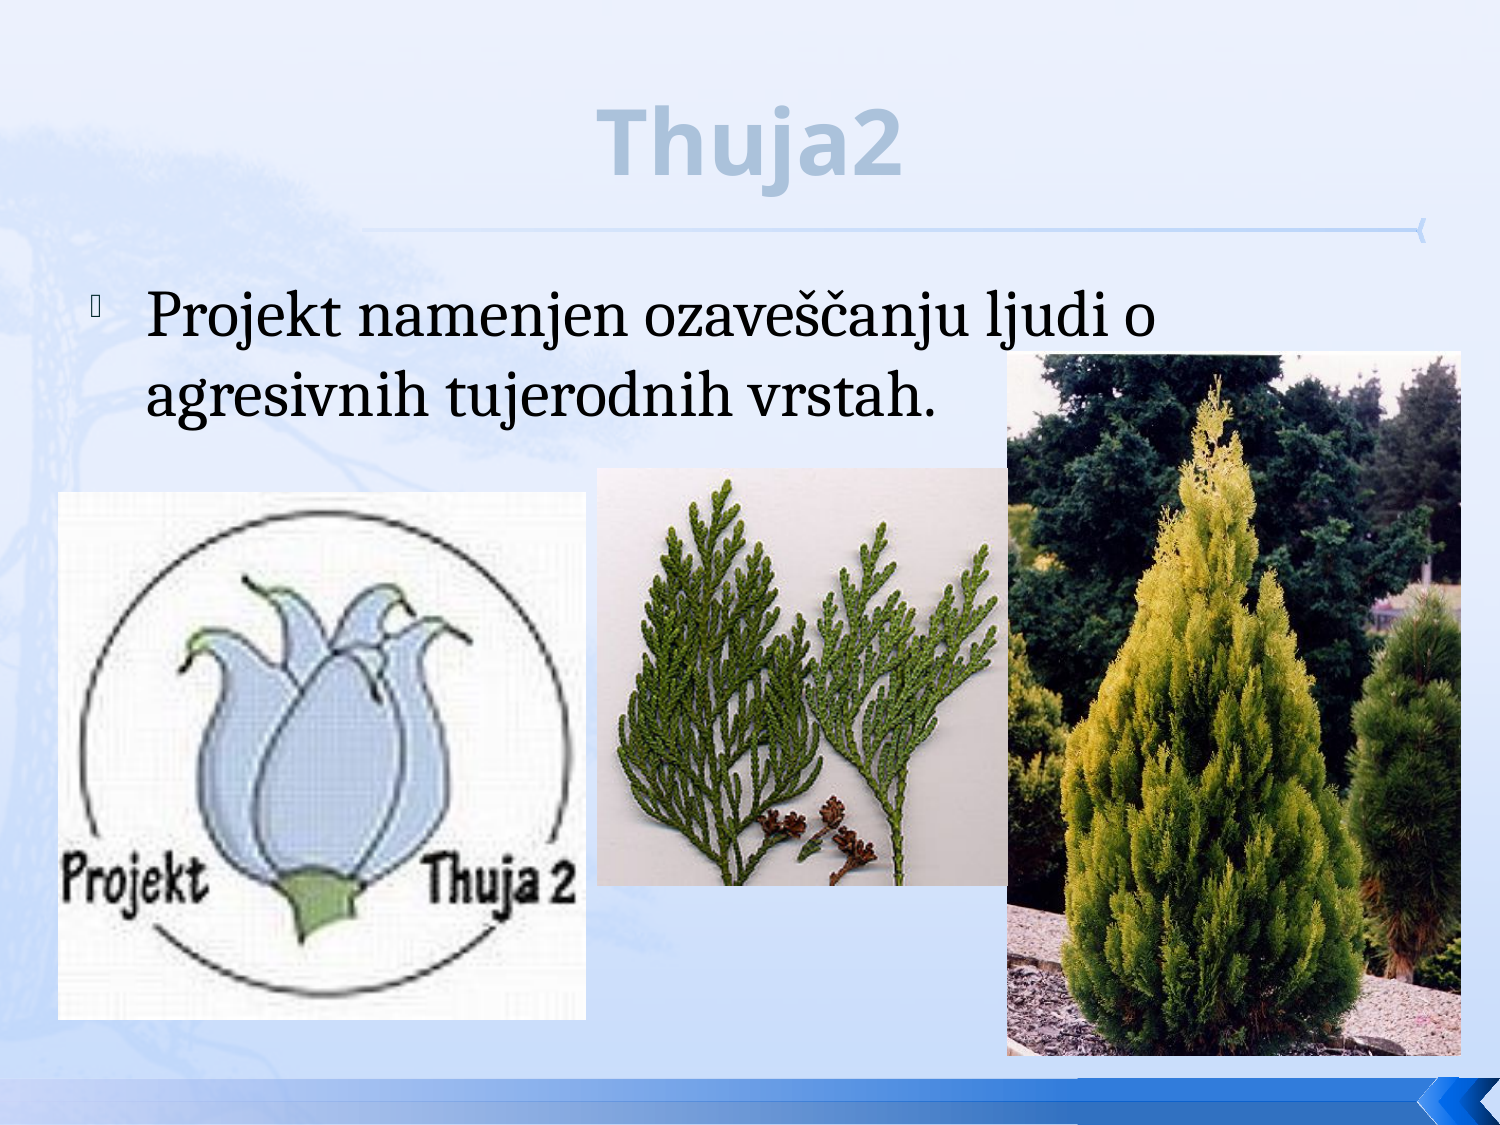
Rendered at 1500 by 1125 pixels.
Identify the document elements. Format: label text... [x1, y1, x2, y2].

title Thuja2 [75, 45, 1425, 233]
list Projekt namenjen ozaveščanju ljudi o agresivnih tujerodnih vrstah. [75, 262, 1425, 1005]
picture [58, 492, 586, 1020]
picture [597, 351, 1461, 1056]
